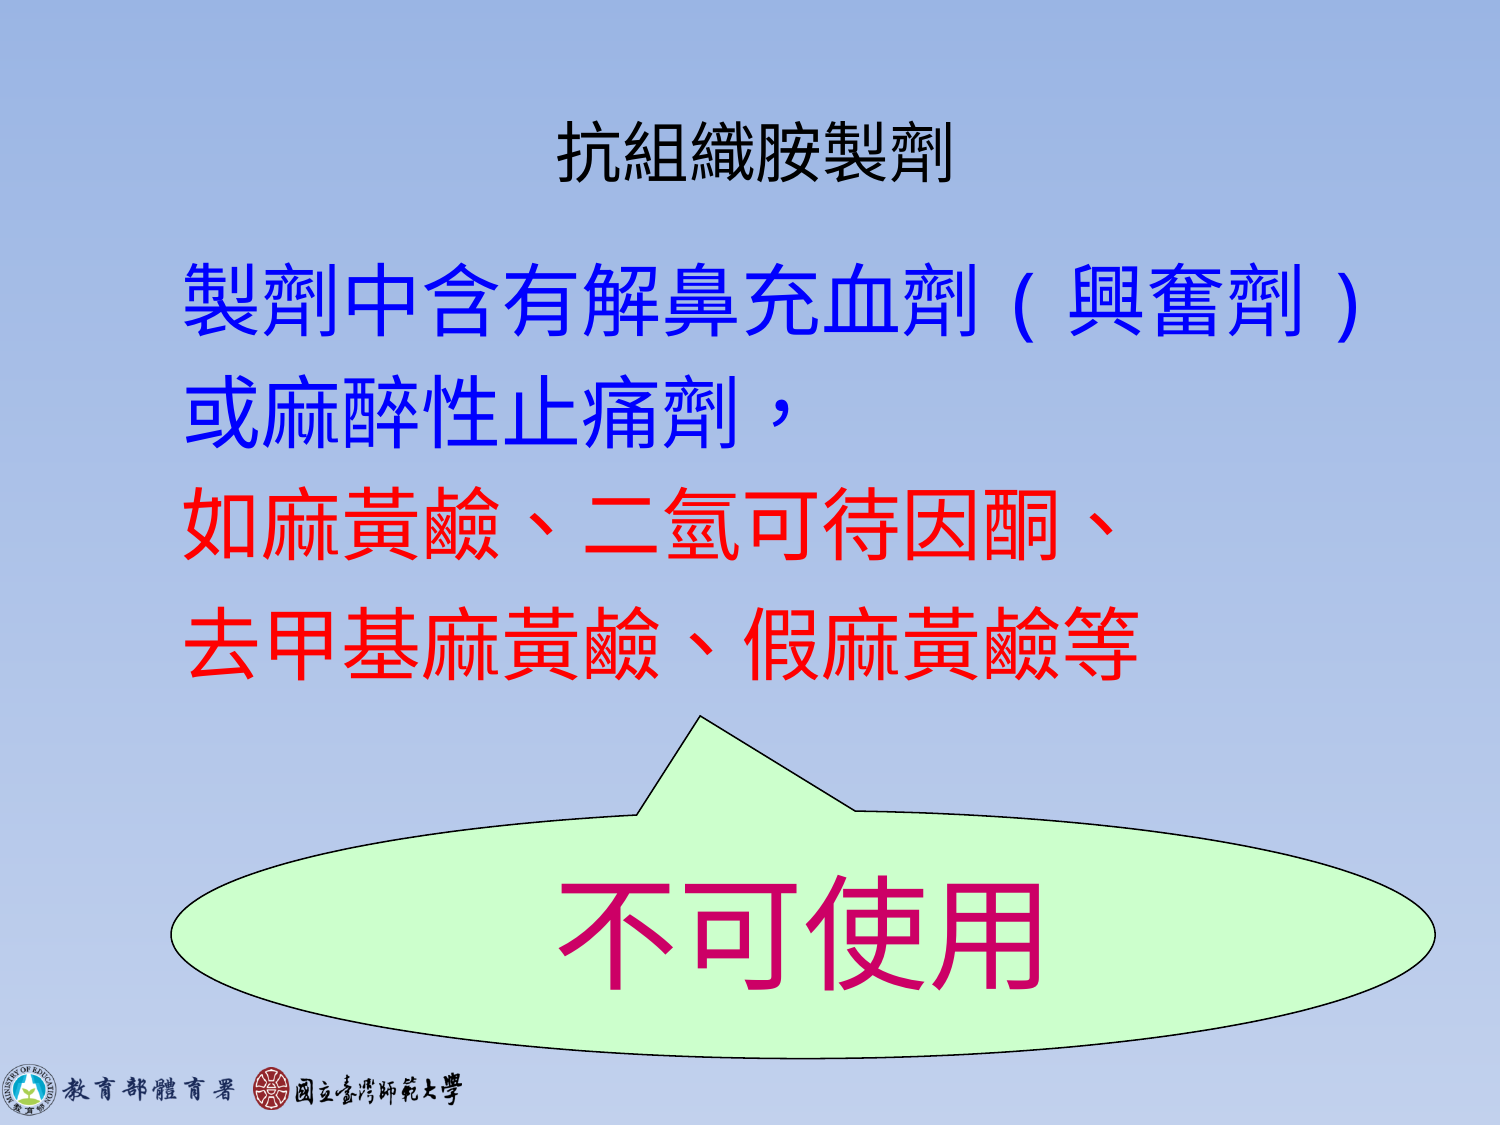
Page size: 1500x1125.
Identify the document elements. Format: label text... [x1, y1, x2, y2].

list 製劑中含有解鼻充血劑(興奮劑) 或麻醉性止痛劑， 如麻黃鹼、二氫可待因酮、 去甲基麻黃鹼、假麻黃鹼等 [112, 243, 1388, 728]
title 抗組織胺製劑 [112, 90, 1400, 211]
text_box 不可使用 [171, 715, 1436, 1059]
